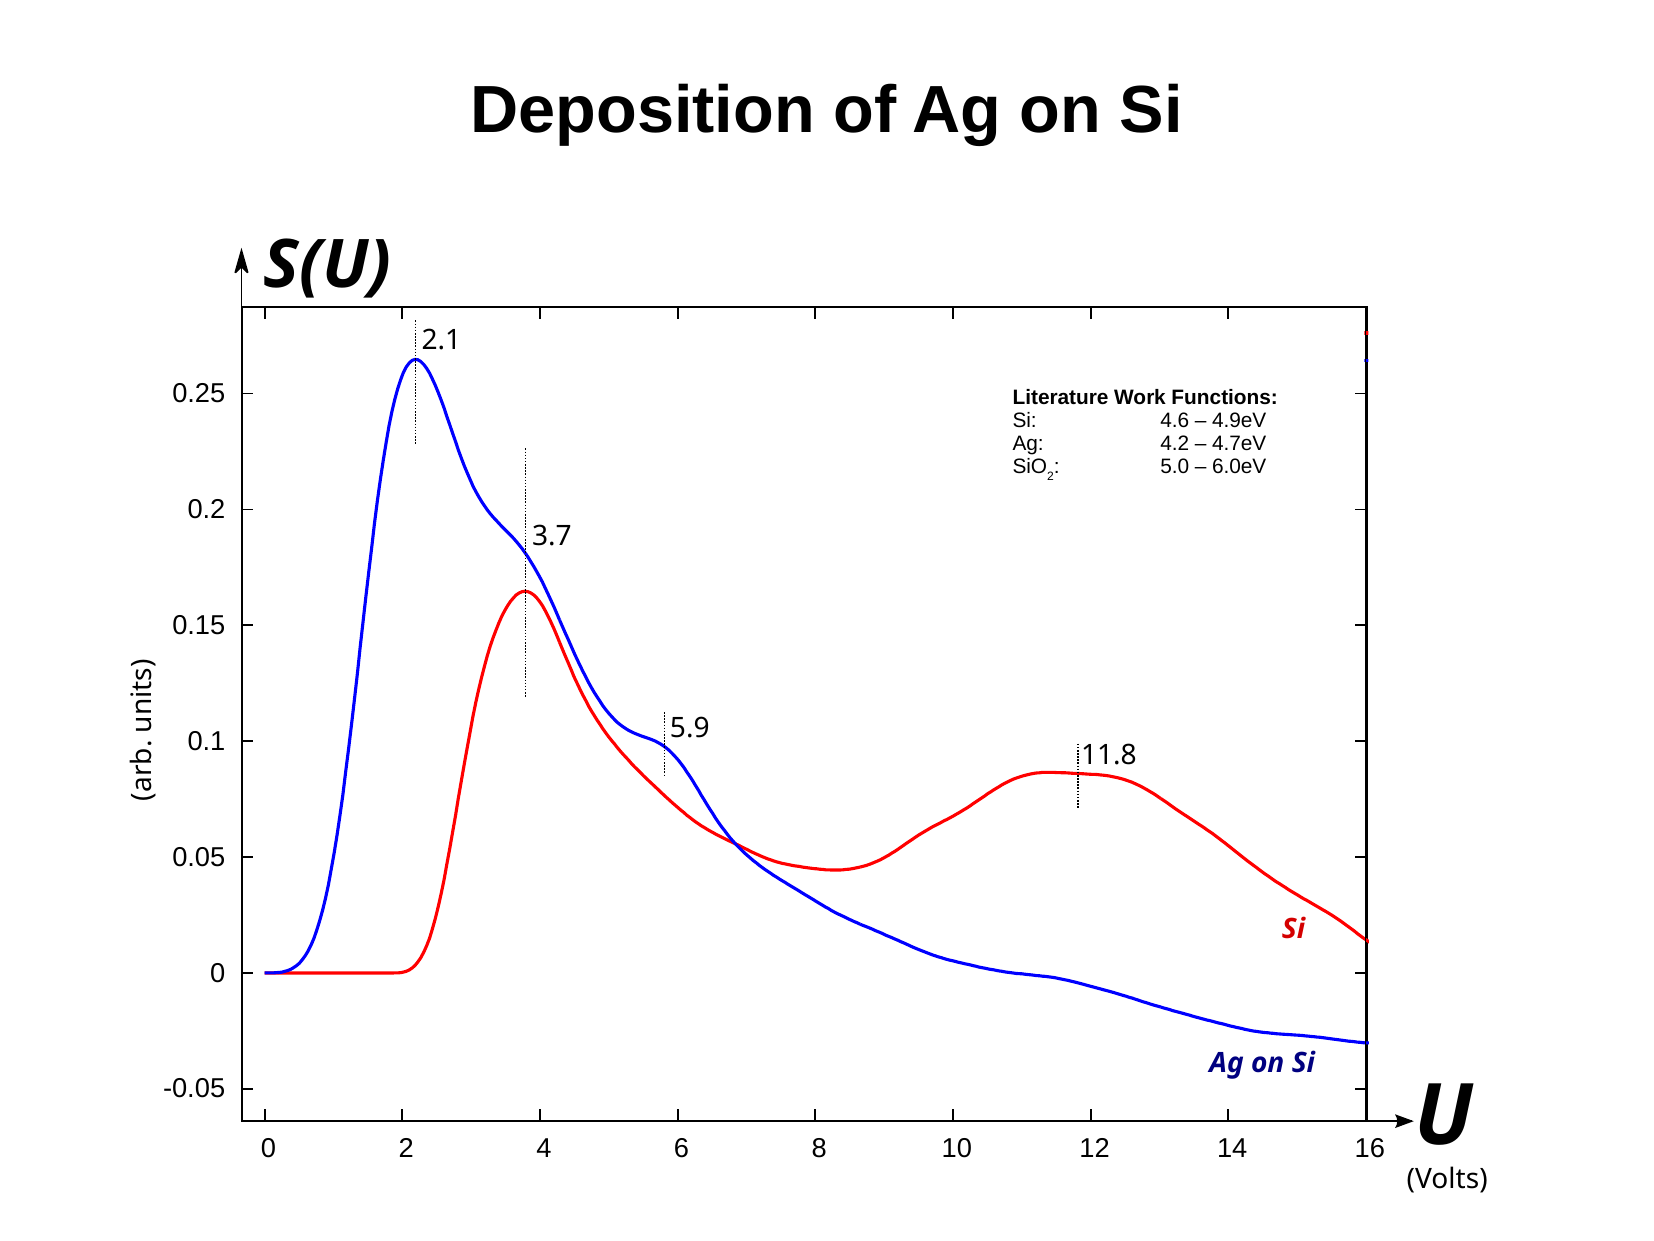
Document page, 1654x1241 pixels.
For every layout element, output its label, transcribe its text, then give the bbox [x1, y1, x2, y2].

text_box Literature Work Functions: Si: 4.6 – 4.9eV Ag: 4.2 – 4.7eV SiO2: 5.0 – 6.0eV [997, 377, 1323, 491]
picture [129, 236, 1494, 1193]
title Deposition of Ag on Si [82, 5, 1571, 213]
